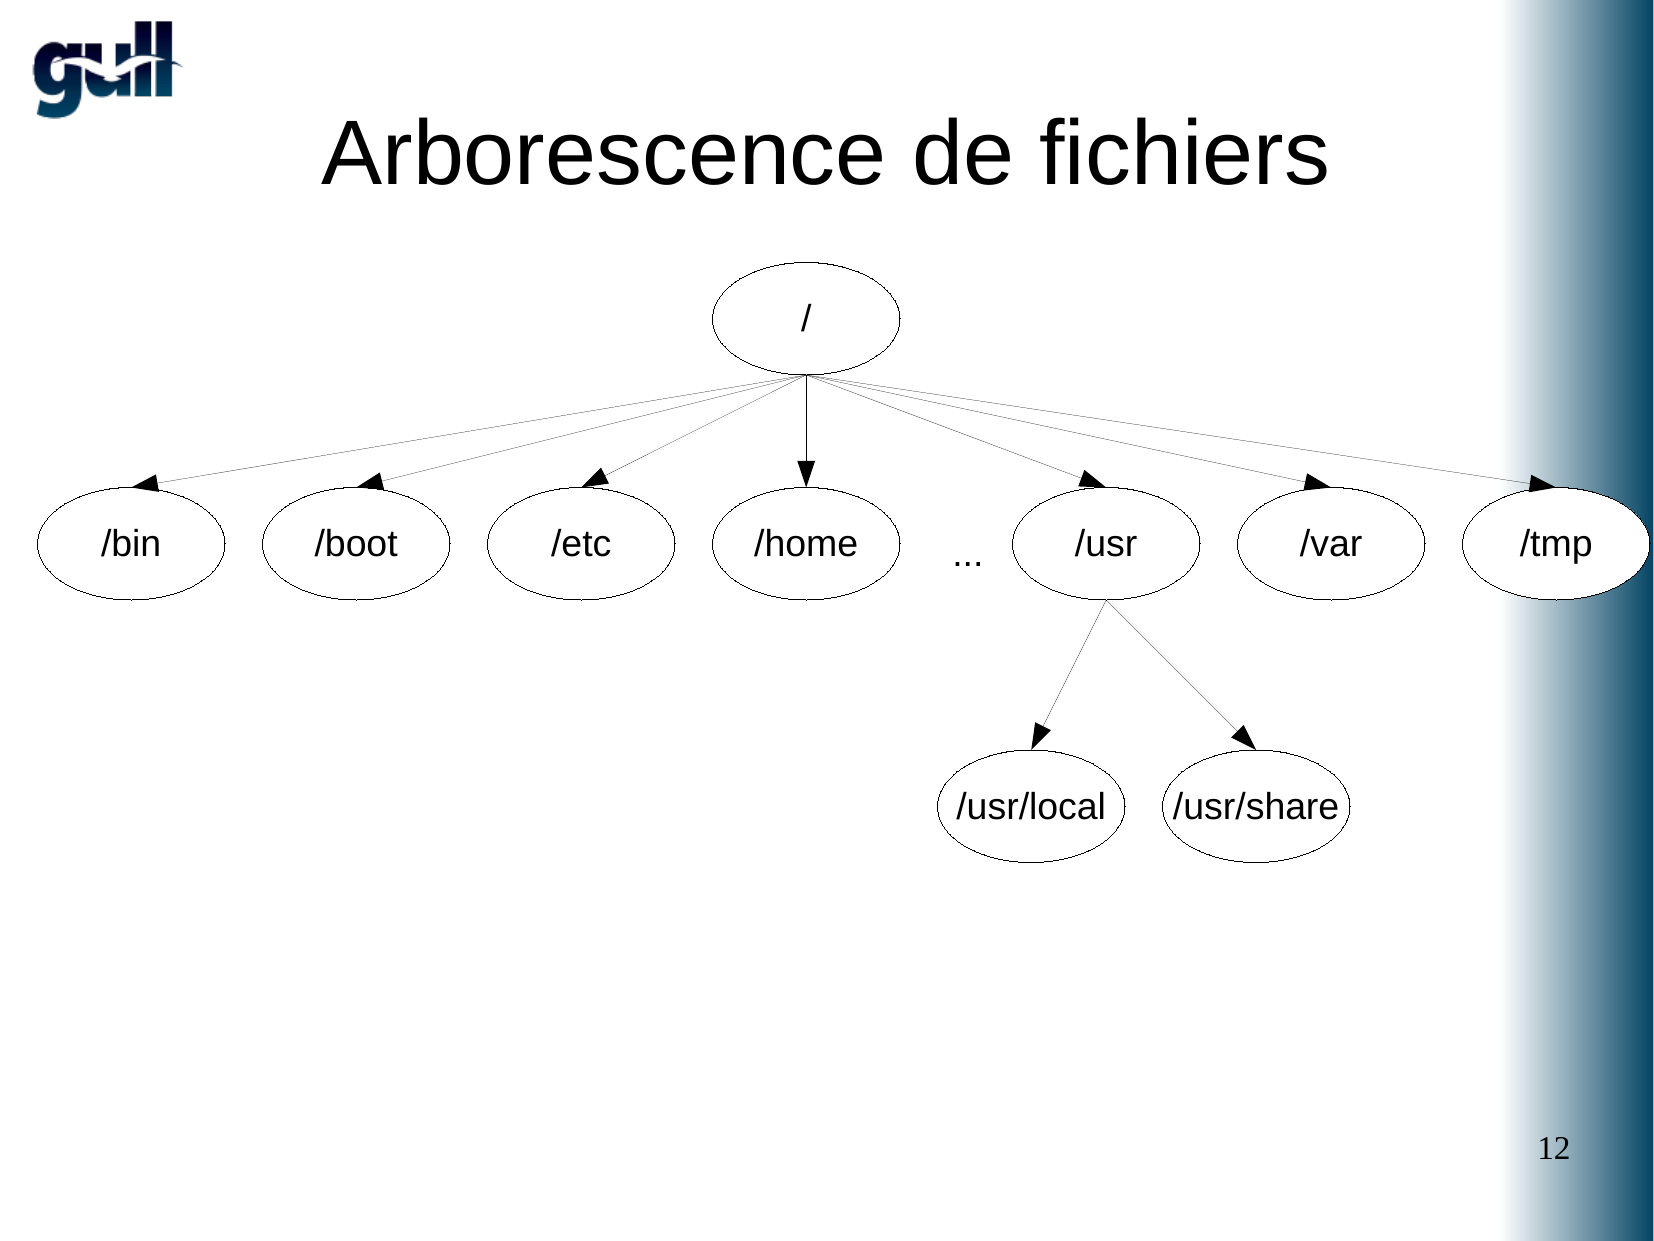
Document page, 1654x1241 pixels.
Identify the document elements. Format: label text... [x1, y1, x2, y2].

text_box /bin [37, 487, 226, 601]
title Arborescence de fichiers [82, 49, 1571, 257]
picture [1500, 480, 1529, 498]
text_box /tmp [1462, 487, 1651, 601]
text_box ... [937, 525, 999, 582]
text_box /boot [262, 487, 451, 601]
picture [1500, 552, 1650, 1241]
text_box / [712, 262, 901, 375]
picture [1500, 0, 1650, 535]
text_box /var [1237, 487, 1426, 601]
picture [0, 0, 219, 155]
text_box /usr/local [937, 750, 1126, 863]
text_box /usr/share [1162, 750, 1351, 863]
text_box /etc [487, 487, 676, 601]
text_box /usr [1012, 487, 1201, 600]
text_box /home [712, 487, 901, 601]
